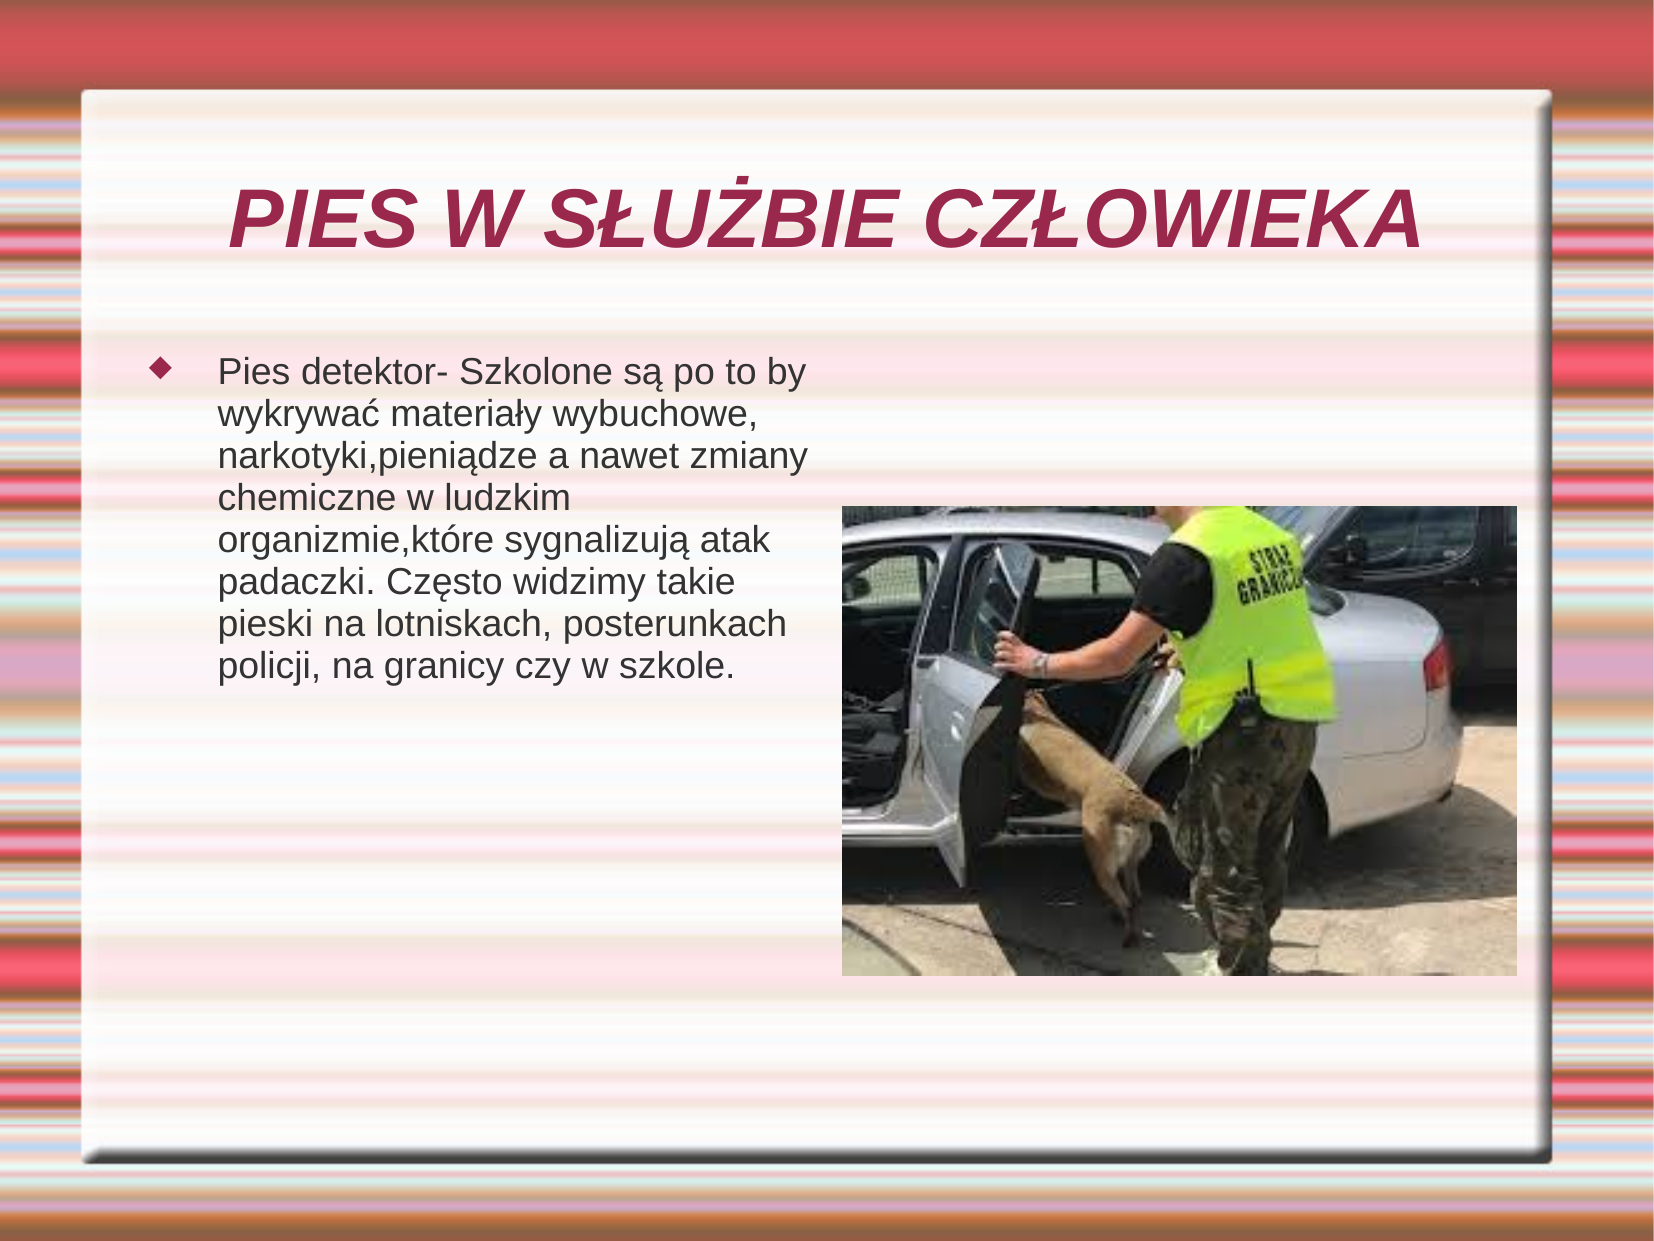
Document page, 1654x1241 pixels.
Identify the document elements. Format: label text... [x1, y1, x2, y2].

title PIES W SŁUŻBIE CZŁOWIEKA [121, 114, 1534, 322]
picture [0, 0, 1654, 1241]
list Pies detektor- Szkolone są po to by wykrywać materiały wybuchowe, narkotyki,pieniądze a nawet zmiany chemiczne w ludzkim organizmie,które sygnalizują atak padaczki. Często widzimy takie pieski na lotniskach, posterunkach policji, na granicy czy w szkole. [134, 350, 809, 1133]
